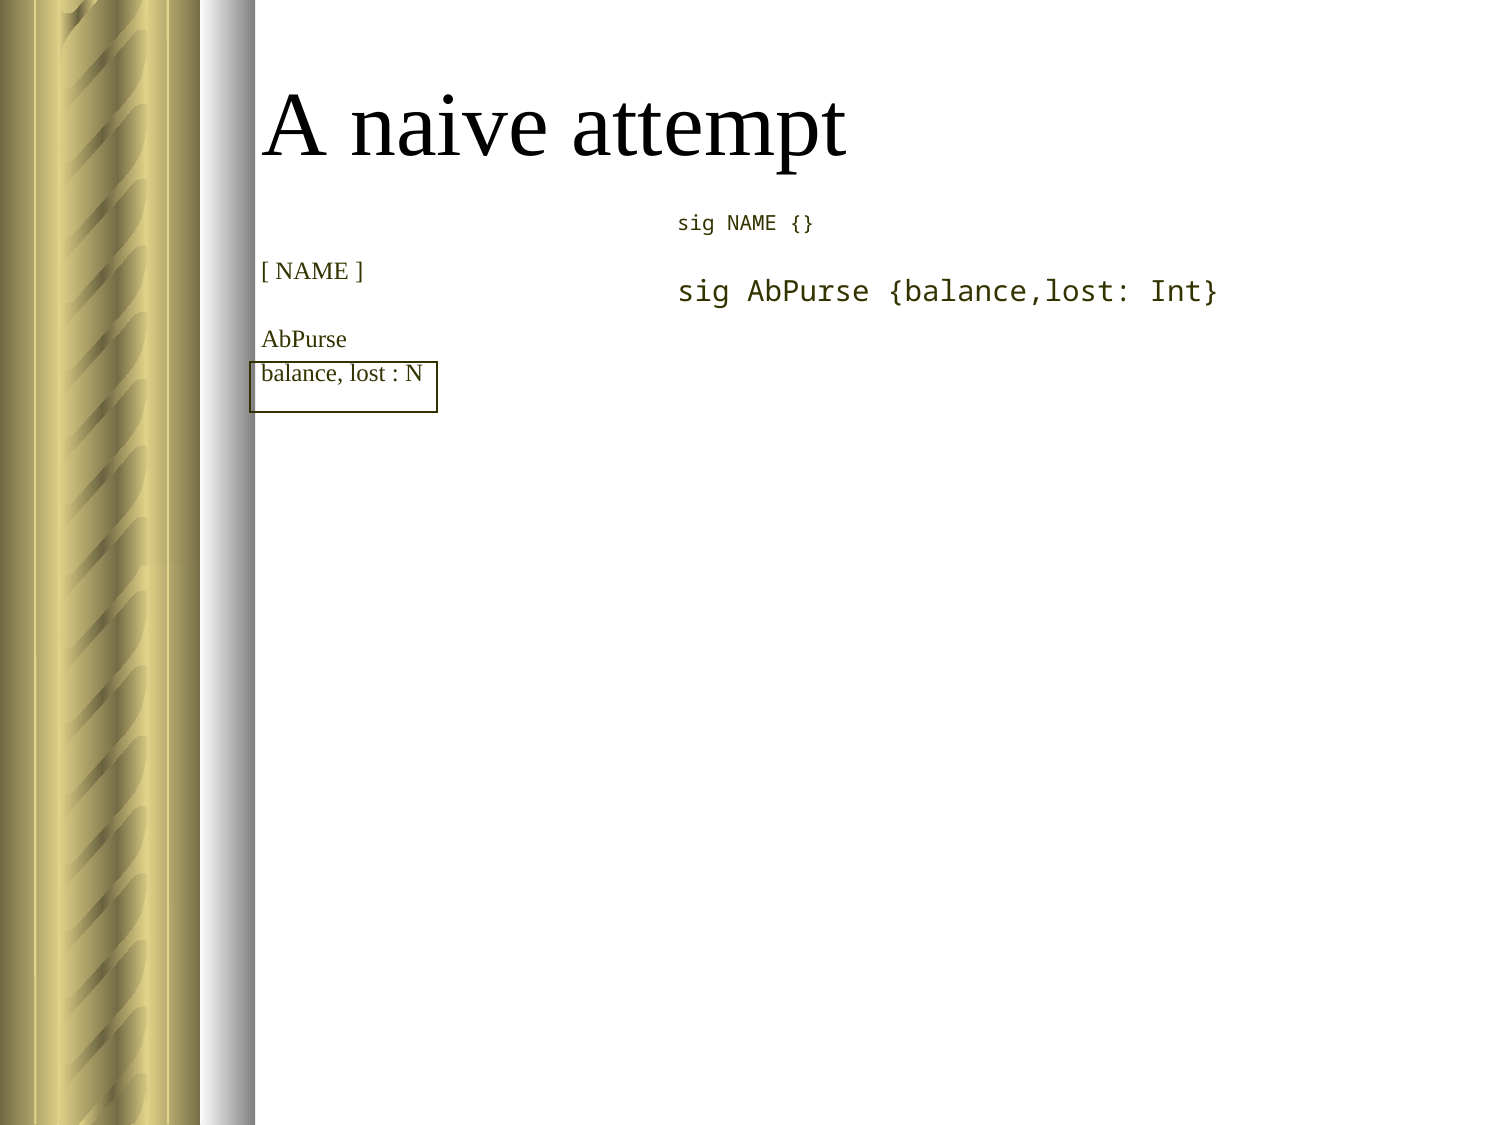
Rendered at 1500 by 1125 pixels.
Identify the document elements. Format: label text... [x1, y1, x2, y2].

text_box sig NAME {} sig AbPurse {balance,lost: Int} [662, 200, 1476, 358]
list [ NAME ] AbPurse balance, lost : N [246, 249, 675, 1024]
title A naive attempt [246, 37, 1476, 225]
